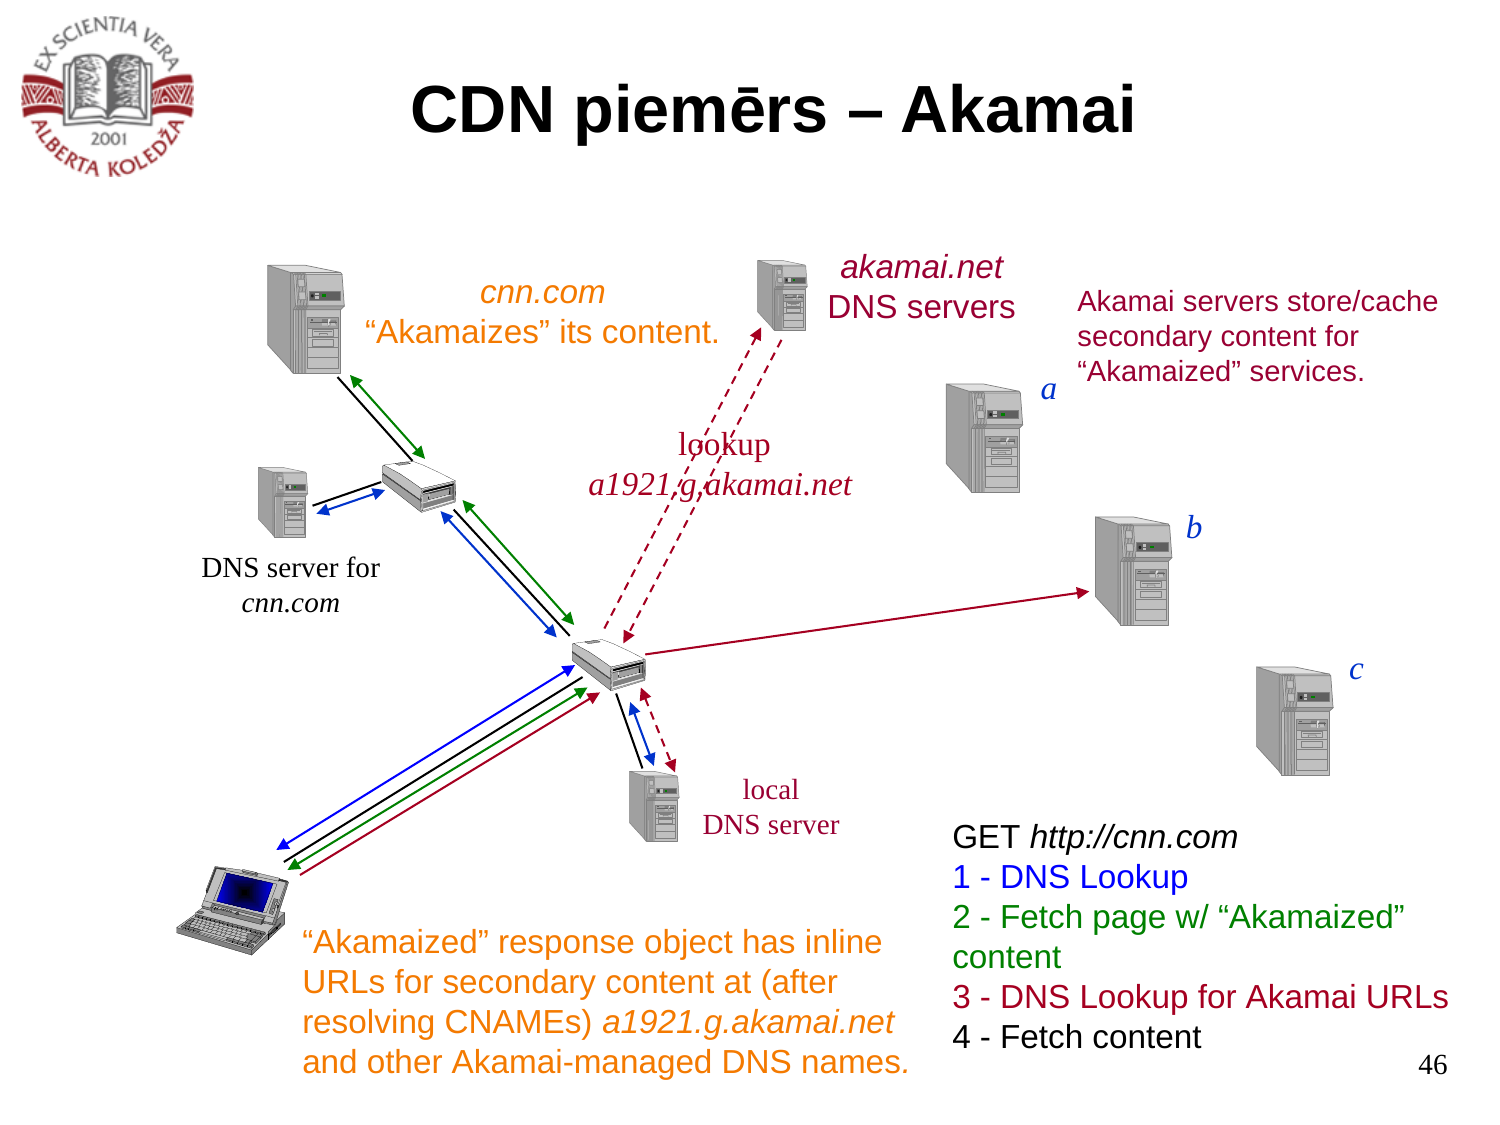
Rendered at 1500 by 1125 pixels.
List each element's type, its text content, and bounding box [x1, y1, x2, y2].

text_box b [1171, 497, 1218, 554]
picture [21, 16, 194, 177]
title CDN piemērs – Akamai [50, 37, 1476, 176]
text_box akamai.net DNS servers [812, 237, 1032, 333]
text_box Akamai servers store/cache secondary content for “Akamaized” services. [1062, 274, 1500, 396]
picture [1094, 516, 1174, 627]
picture [757, 259, 809, 332]
text_box c [1334, 638, 1379, 694]
picture [257, 466, 309, 538]
picture [382, 460, 457, 513]
text_box GET http://cnn.com 1 - DNS Lookup 2 - Fetch page w/ “Akamaized” content 3 - DNS Lookup for Akamai URLs 4 - Fetch content [937, 807, 1476, 1063]
chart [176, 866, 289, 956]
picture [1255, 666, 1335, 777]
text_box a [1025, 358, 1073, 415]
picture [629, 770, 680, 842]
picture [571, 639, 646, 692]
text_box <skaitlis> [1312, 1063, 1463, 1101]
text_box local DNS server [687, 762, 855, 848]
text_box cnn.com “Akamaizes” its content. [350, 262, 736, 358]
text_box “Akamaized” response object has inline URLs for secondary content at (after resolving CNAMEs) a1921.g.akamai.net and other Akamai-managed DNS names. [287, 912, 941, 1088]
picture [945, 383, 1024, 494]
picture [267, 264, 346, 375]
text_box DNS server for cnn.com [186, 540, 396, 626]
text_box lookup a1921.g.akamai.net [538, 414, 912, 510]
